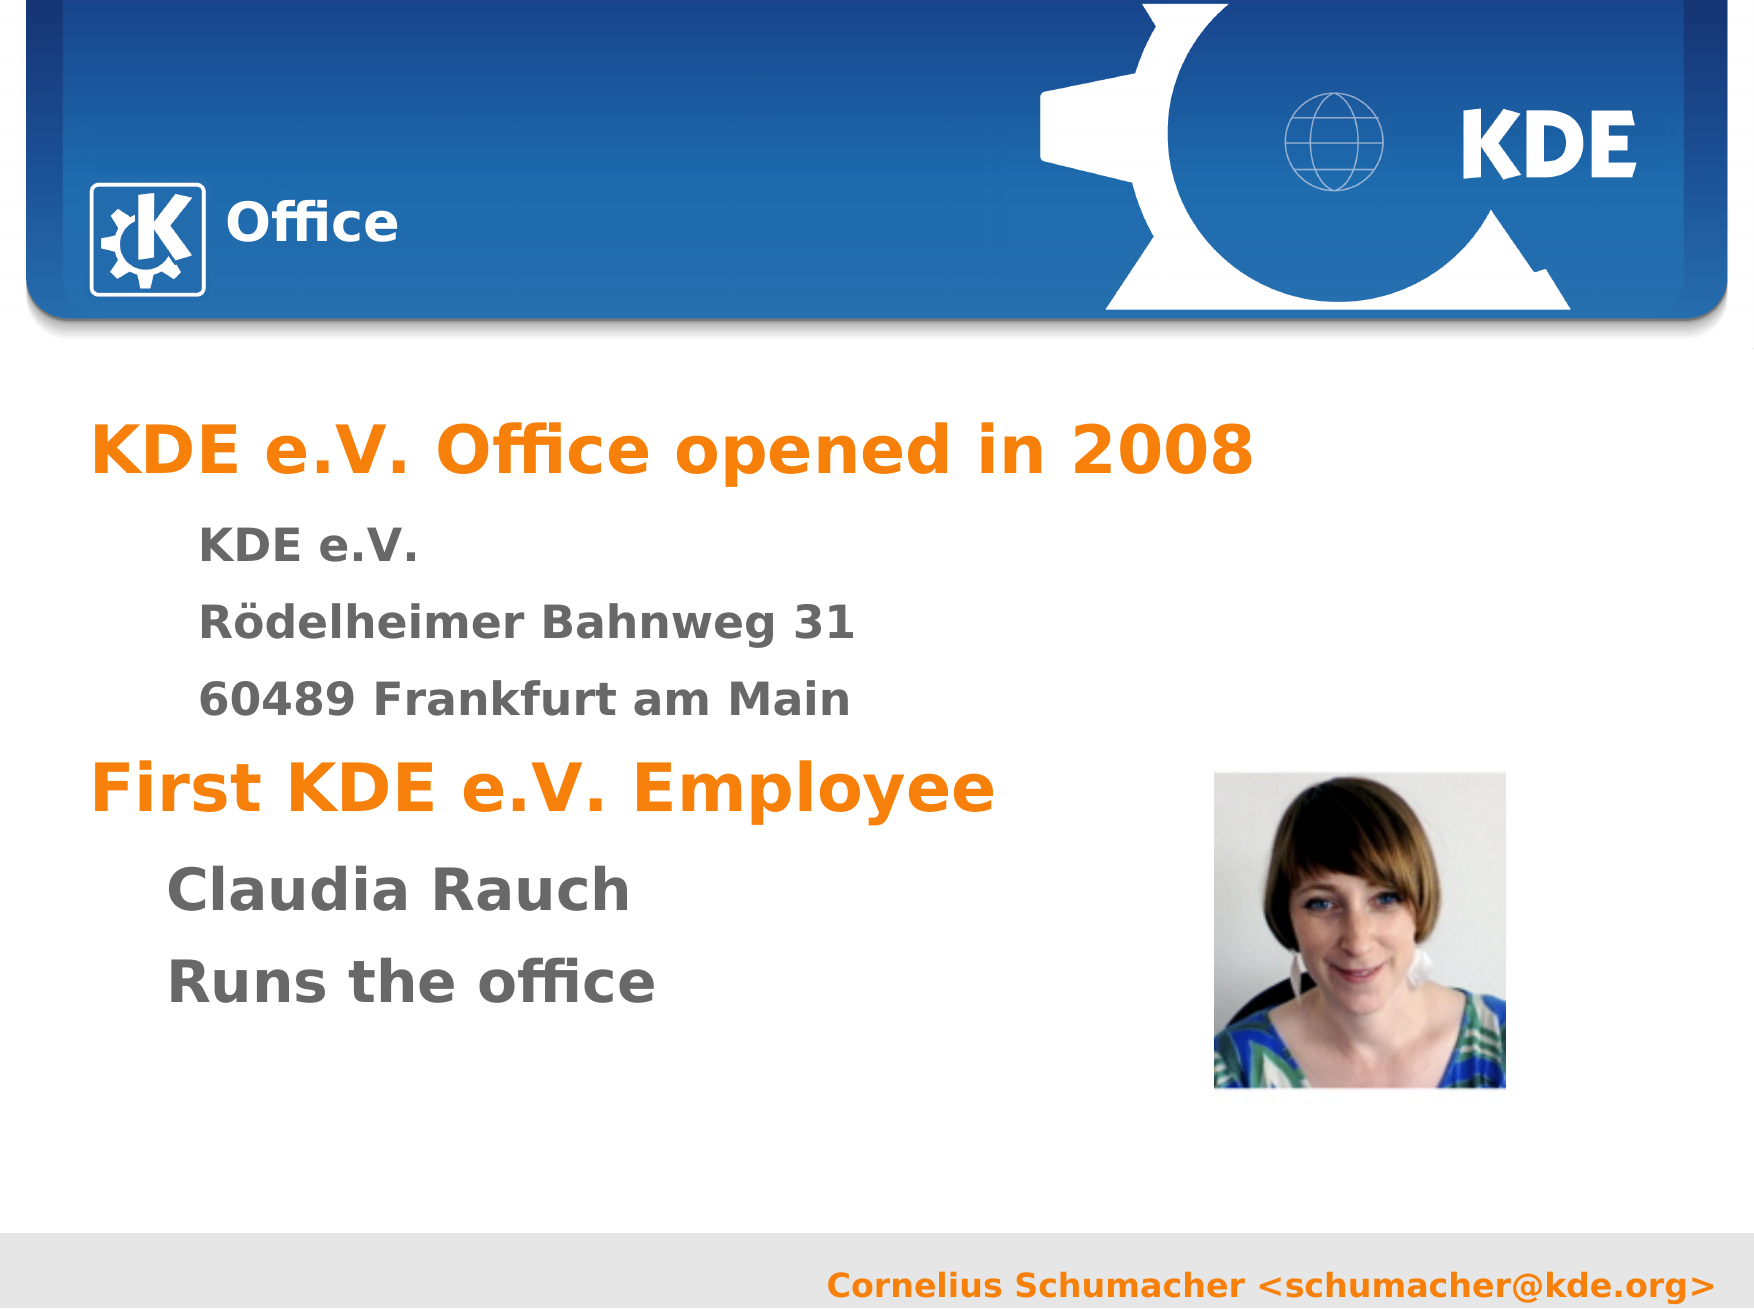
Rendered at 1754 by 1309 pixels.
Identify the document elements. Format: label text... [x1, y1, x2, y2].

list KDE e.V. Office opened in 2008 KDE e.V. Rödelheimer Bahnweg 31 60489 Frankfurt am Main First KDE e.V. Employee Claudia Rauch Runs the office [71, 411, 1651, 1148]
title Office [225, 188, 1126, 258]
picture [0, 0, 1754, 349]
picture [1214, 738, 1506, 1124]
